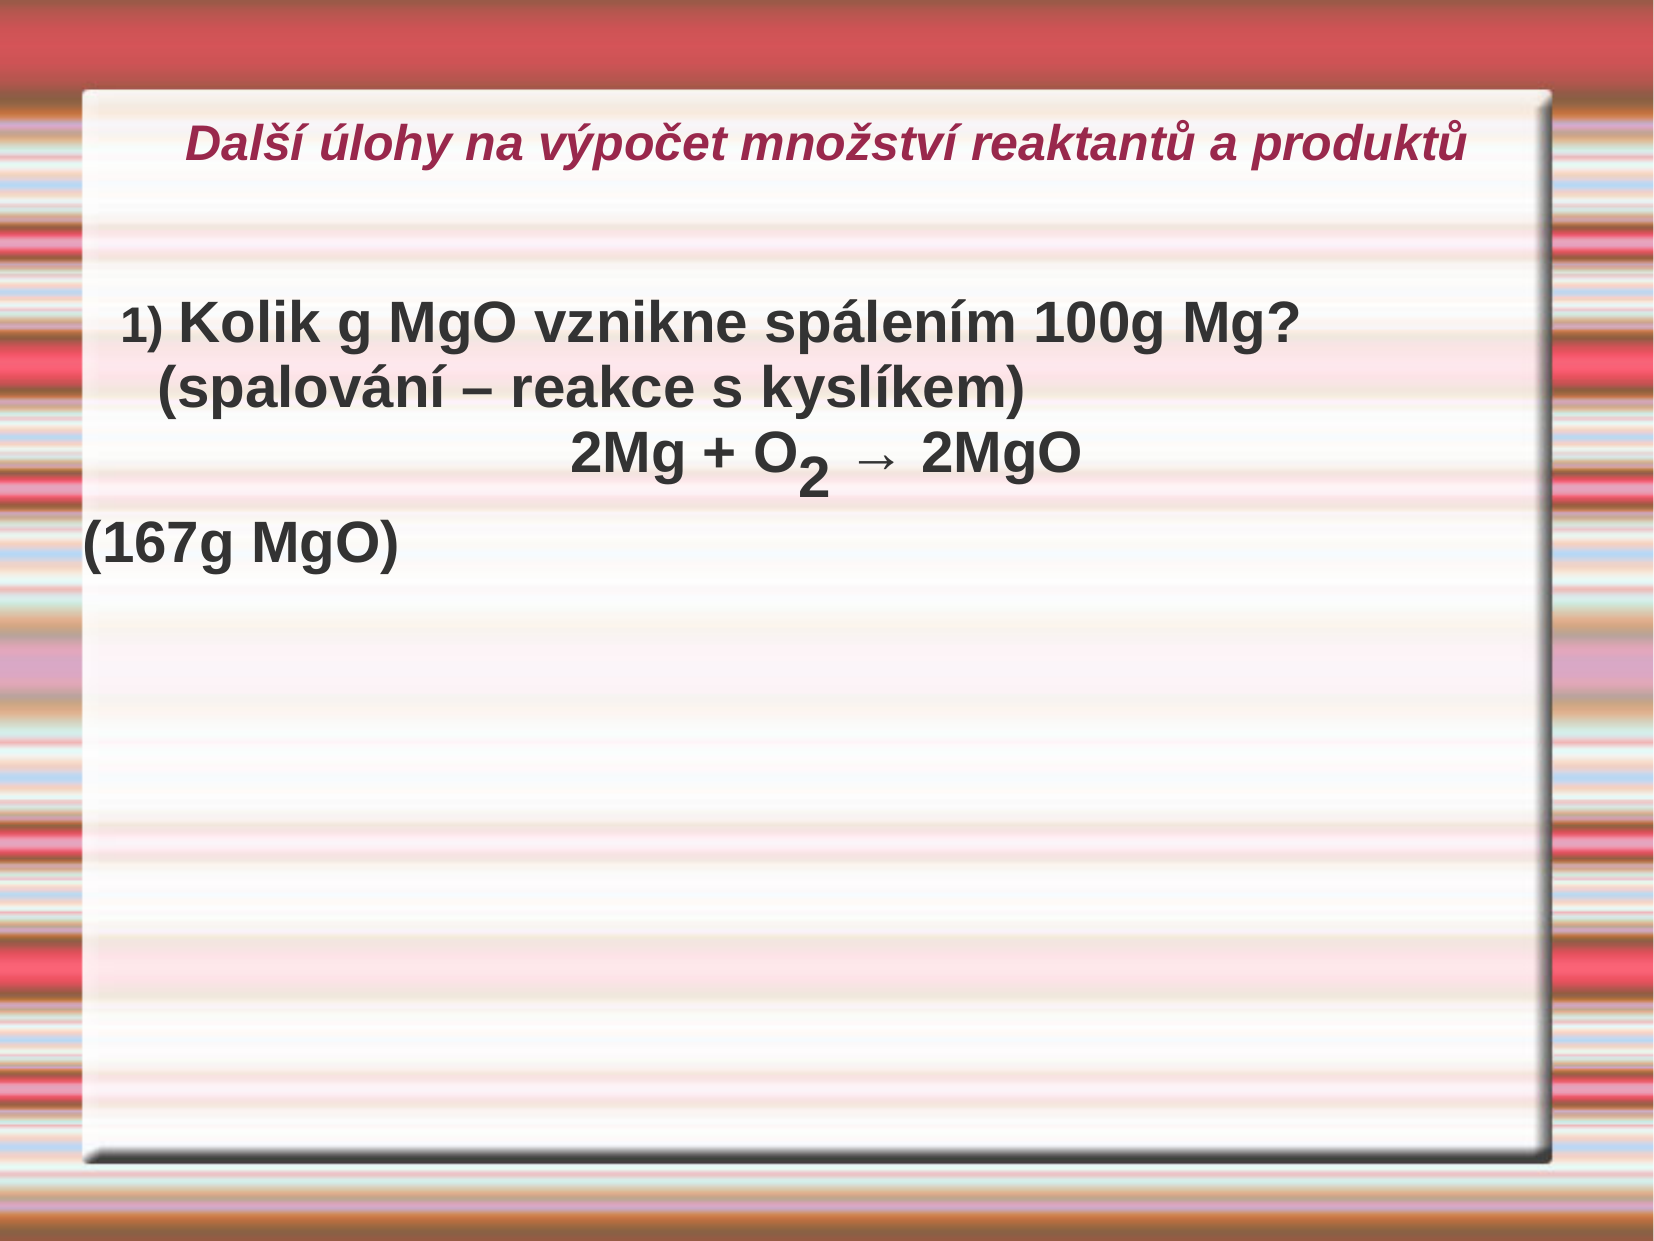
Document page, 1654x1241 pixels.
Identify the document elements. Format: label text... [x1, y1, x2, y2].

picture [0, 0, 1654, 1241]
list 1) Kolik g MgO vznikne spálením 100g Mg? (spalování – reakce s kyslíkem) 2Mg + O2 → 2MgO (167g MgO) [82, 290, 1571, 1094]
title Další úlohy na výpočet množství reaktantů a produktů [121, 50, 1534, 237]
